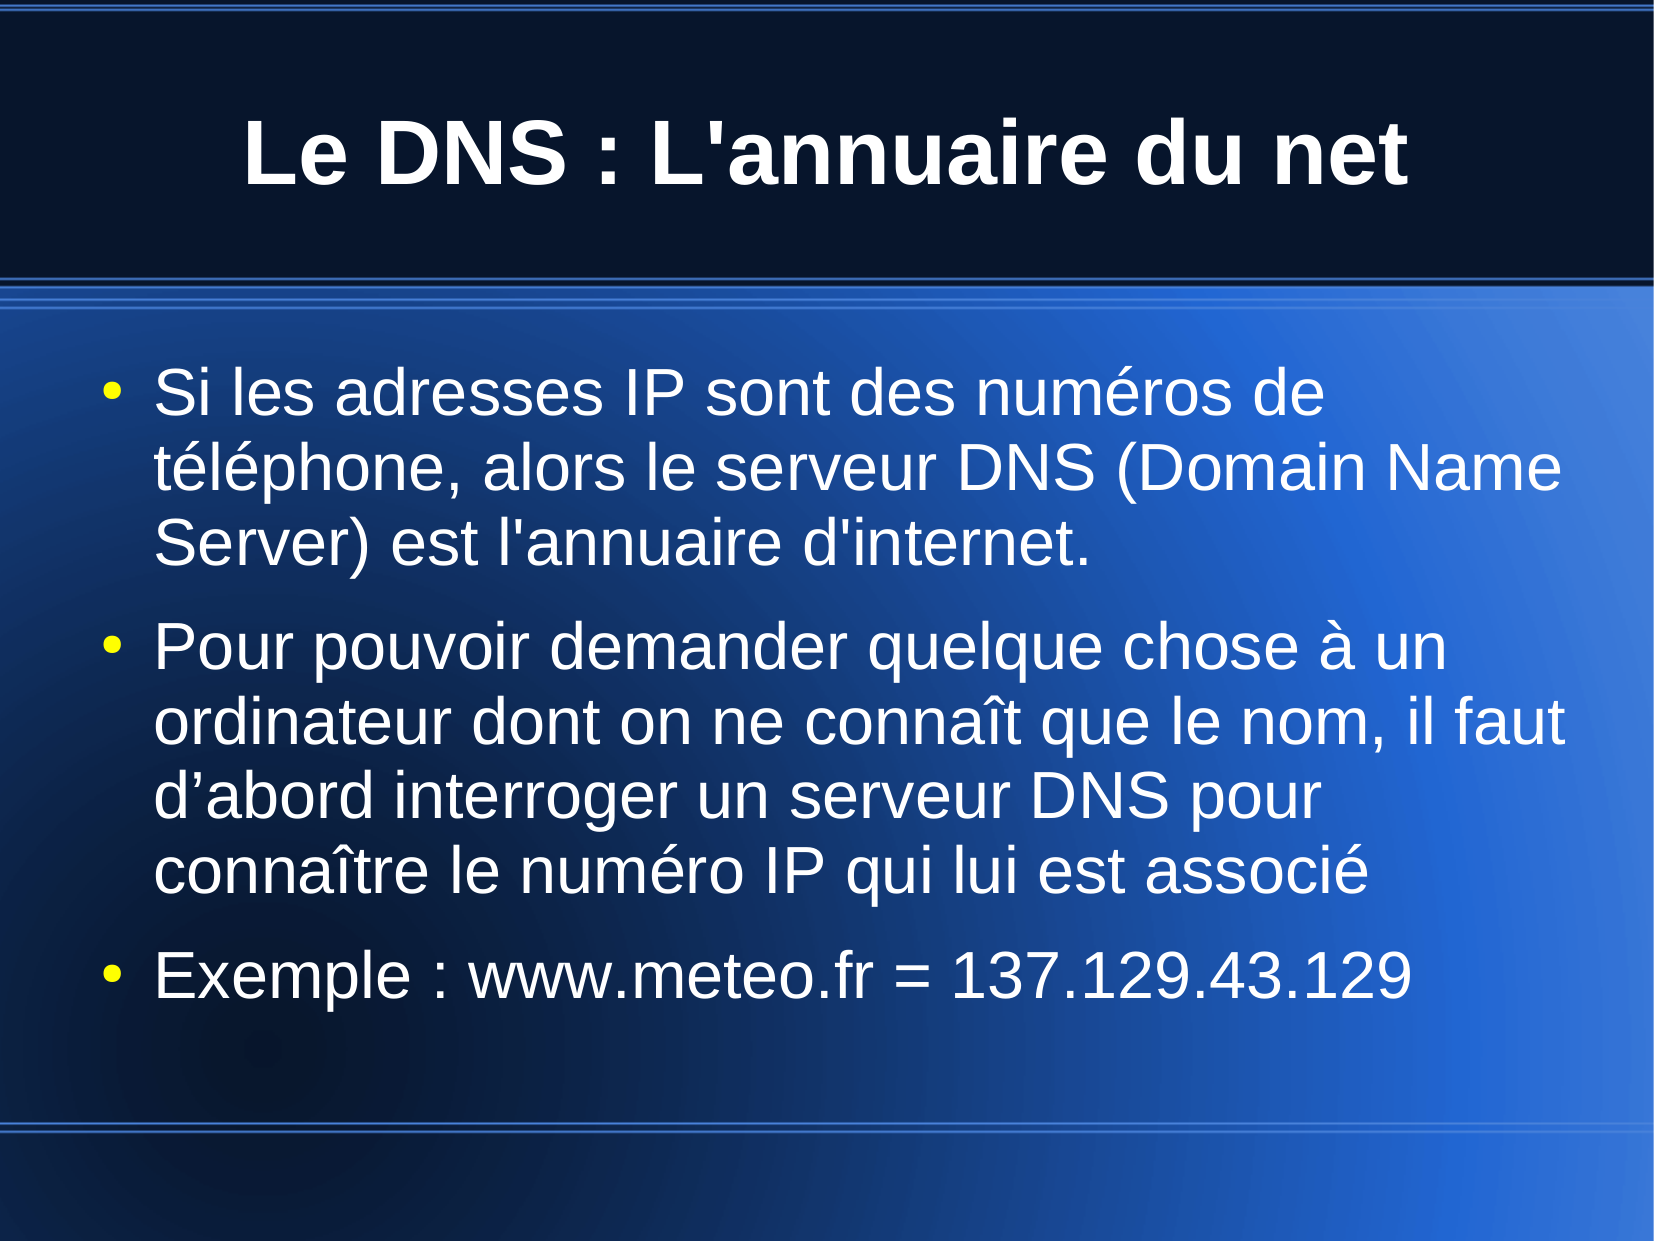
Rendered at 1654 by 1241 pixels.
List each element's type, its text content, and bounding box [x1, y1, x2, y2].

title Le DNS : L'annuaire du net [82, 49, 1571, 257]
picture [0, 0, 1654, 1241]
list Si les adresses IP sont des numéros de téléphone, alors le serveur DNS (Domain Name Server) est l'annuaire d'internet. Pour pouvoir demander quelque chose à un ordinateur dont on ne connaît que le nom, il faut d’abord interroger un serveur DNS pour connaître le numéro IP qui lui est associé Exemple : www.meteo.fr = 137.129.43.129 [82, 355, 1571, 1174]
